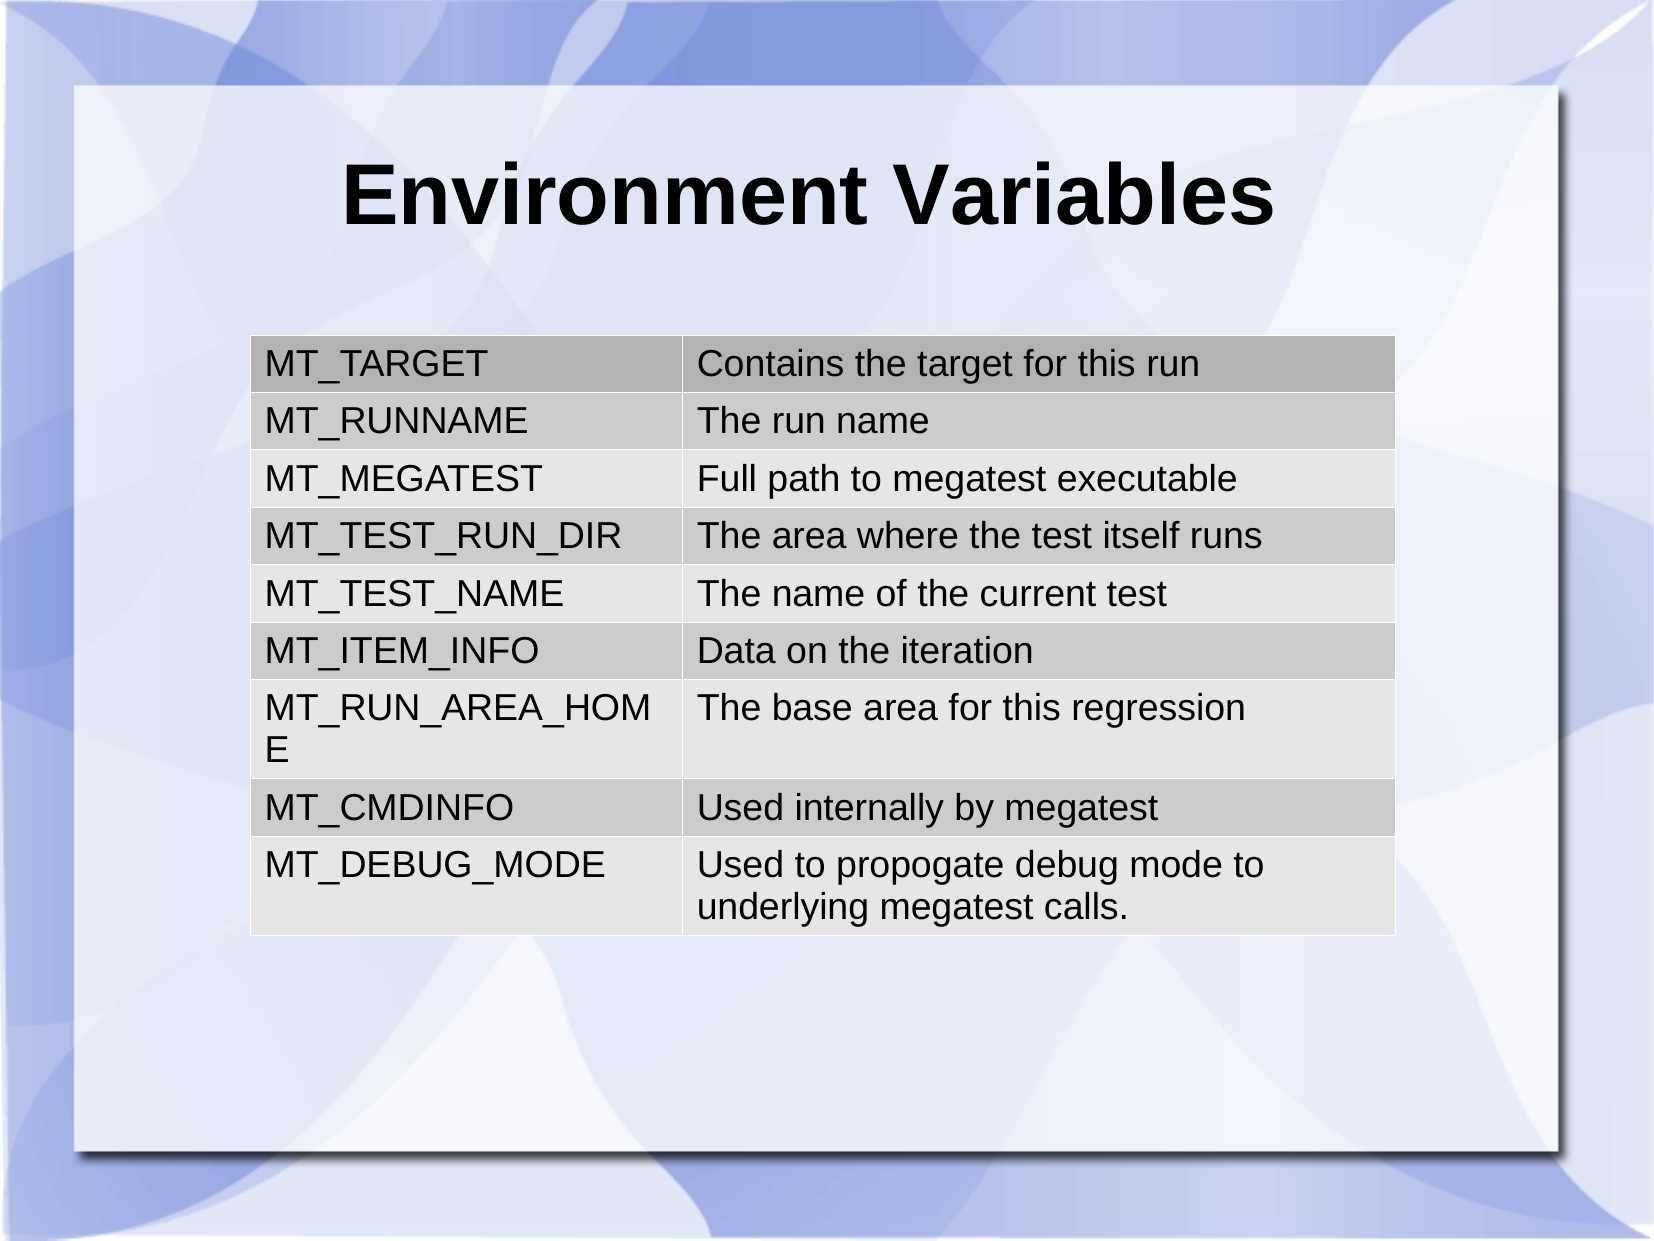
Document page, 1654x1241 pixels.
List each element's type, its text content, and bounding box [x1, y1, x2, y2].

table_cell The name of the current test [683, 565, 1395, 622]
table_cell Data on the iteration [683, 623, 1395, 679]
table_cell The run name [683, 393, 1395, 449]
table_cell MT_ITEM_INFO [251, 623, 682, 679]
table_cell Used internally by megatest [683, 779, 1395, 836]
table_header Contains the target for this run [683, 336, 1395, 392]
table_cell Used to propogate debug mode to underlying megatest calls. [683, 837, 1395, 935]
table_cell MT_TEST_NAME [251, 565, 682, 622]
table_cell The area where the test itself runs [683, 508, 1395, 564]
table_cell MT_DEBUG_MODE [251, 837, 682, 935]
table_cell MT_TEST_RUN_DIR [251, 508, 682, 564]
picture [0, 0, 1654, 1241]
table_cell MT_RUNNAME [251, 393, 682, 449]
table_cell Full path to megatest executable [683, 450, 1395, 507]
title Environment Variables [82, 98, 1536, 291]
table_cell MT_MEGATEST [251, 450, 682, 507]
table_cell MT_CMDINFO [251, 779, 682, 836]
table_cell MT_RUN_AREA_HOME [251, 680, 682, 778]
table_cell The base area for this regression [683, 680, 1395, 778]
table_header MT_TARGET [251, 336, 682, 392]
